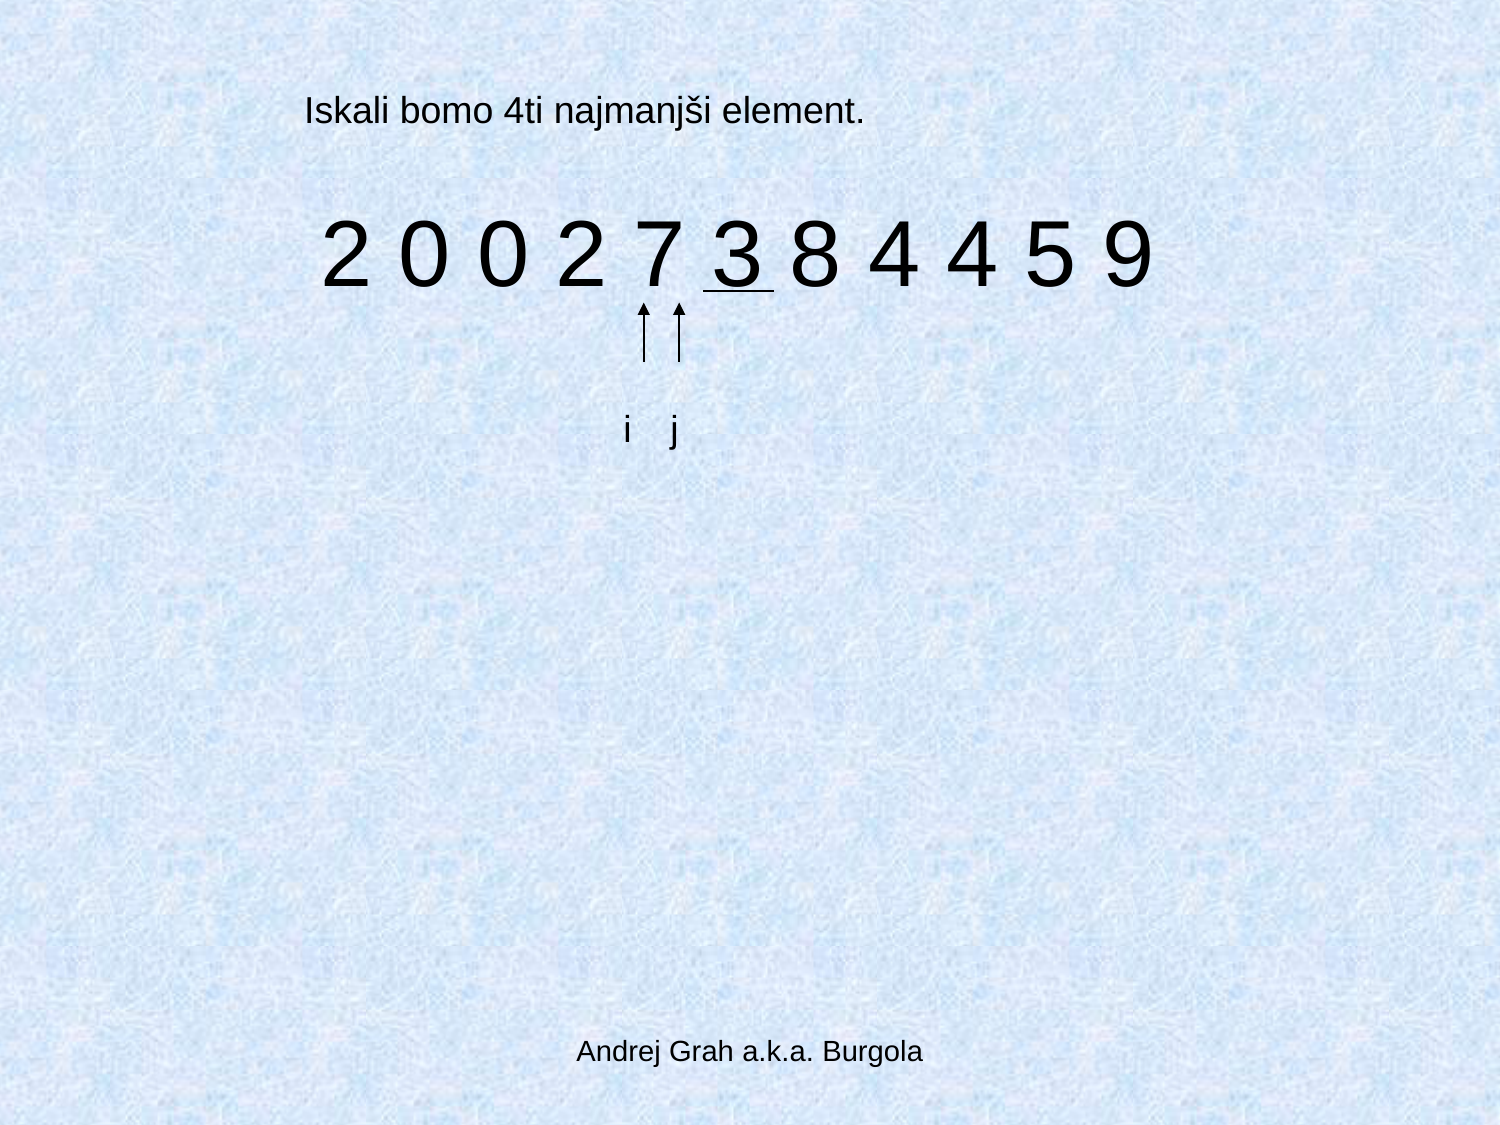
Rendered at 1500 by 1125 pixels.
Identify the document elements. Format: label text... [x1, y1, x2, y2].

text_box i [608, 397, 647, 458]
text_box Iskali bomo 4ti najmanjši element. [289, 78, 1211, 139]
text_box 2 0 0 2 7 3 8 4 4 5 9 [194, 184, 1282, 313]
picture [0, 0, 1500, 1125]
text_box Andrej Grah a.k.a. Burgola [512, 1024, 988, 1103]
text_box j [655, 397, 694, 458]
